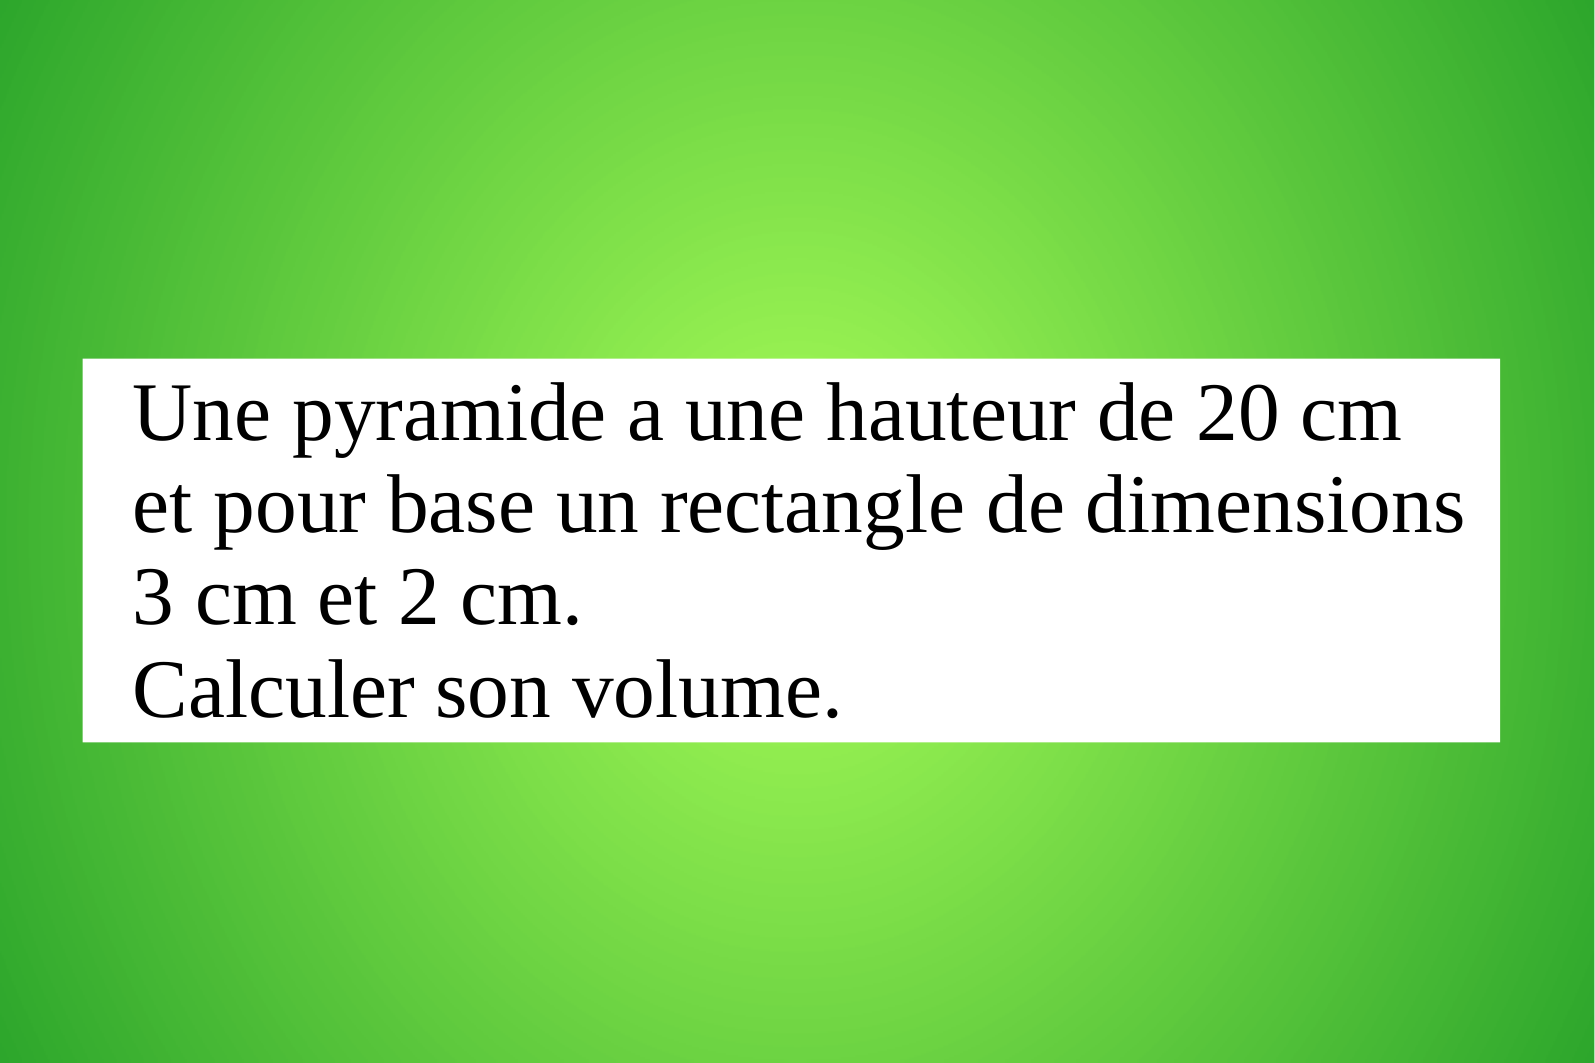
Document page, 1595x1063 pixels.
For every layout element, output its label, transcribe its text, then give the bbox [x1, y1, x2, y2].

text_box Une pyramide a une hauteur de 20 cm et pour base un rectangle de dimensions 3 cm et 2 cm. Calculer son volume. [82, 358, 1501, 743]
picture [0, 0, 1595, 1063]
